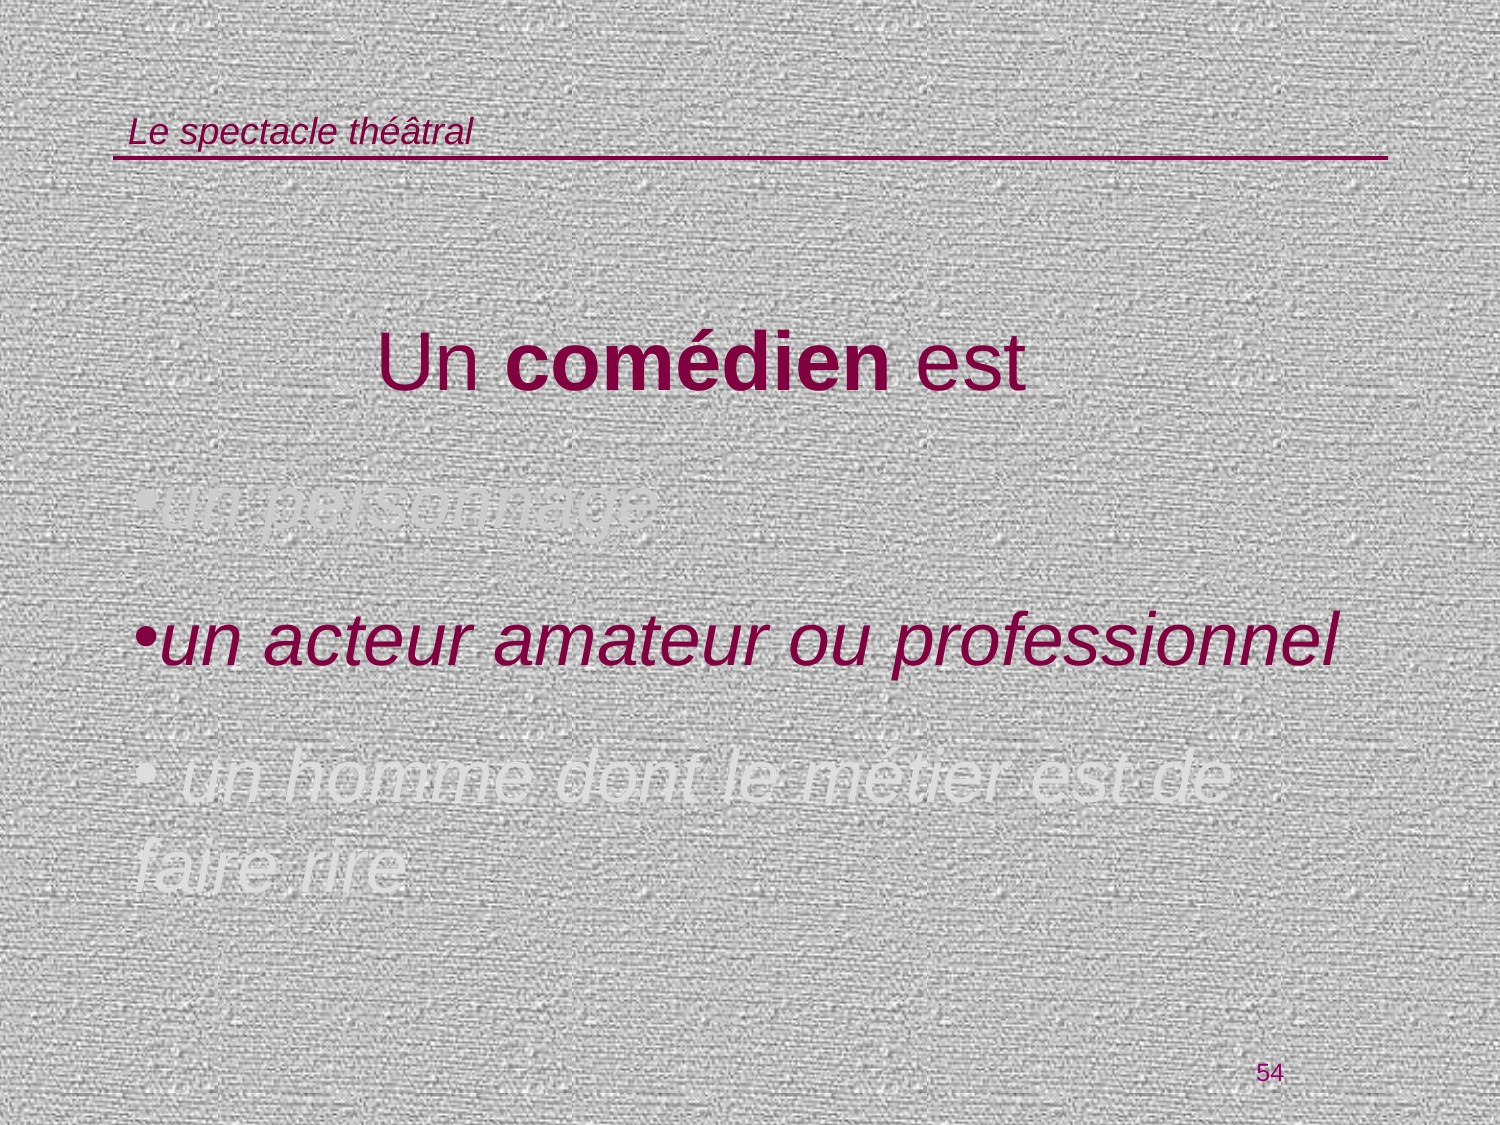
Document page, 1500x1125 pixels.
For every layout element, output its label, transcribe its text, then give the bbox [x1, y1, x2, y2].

picture [0, 0, 1500, 1125]
text_box Un comédien est un personnage un acteur amateur ou professionnel un homme dont le métier est de faire rire [118, 299, 1382, 916]
